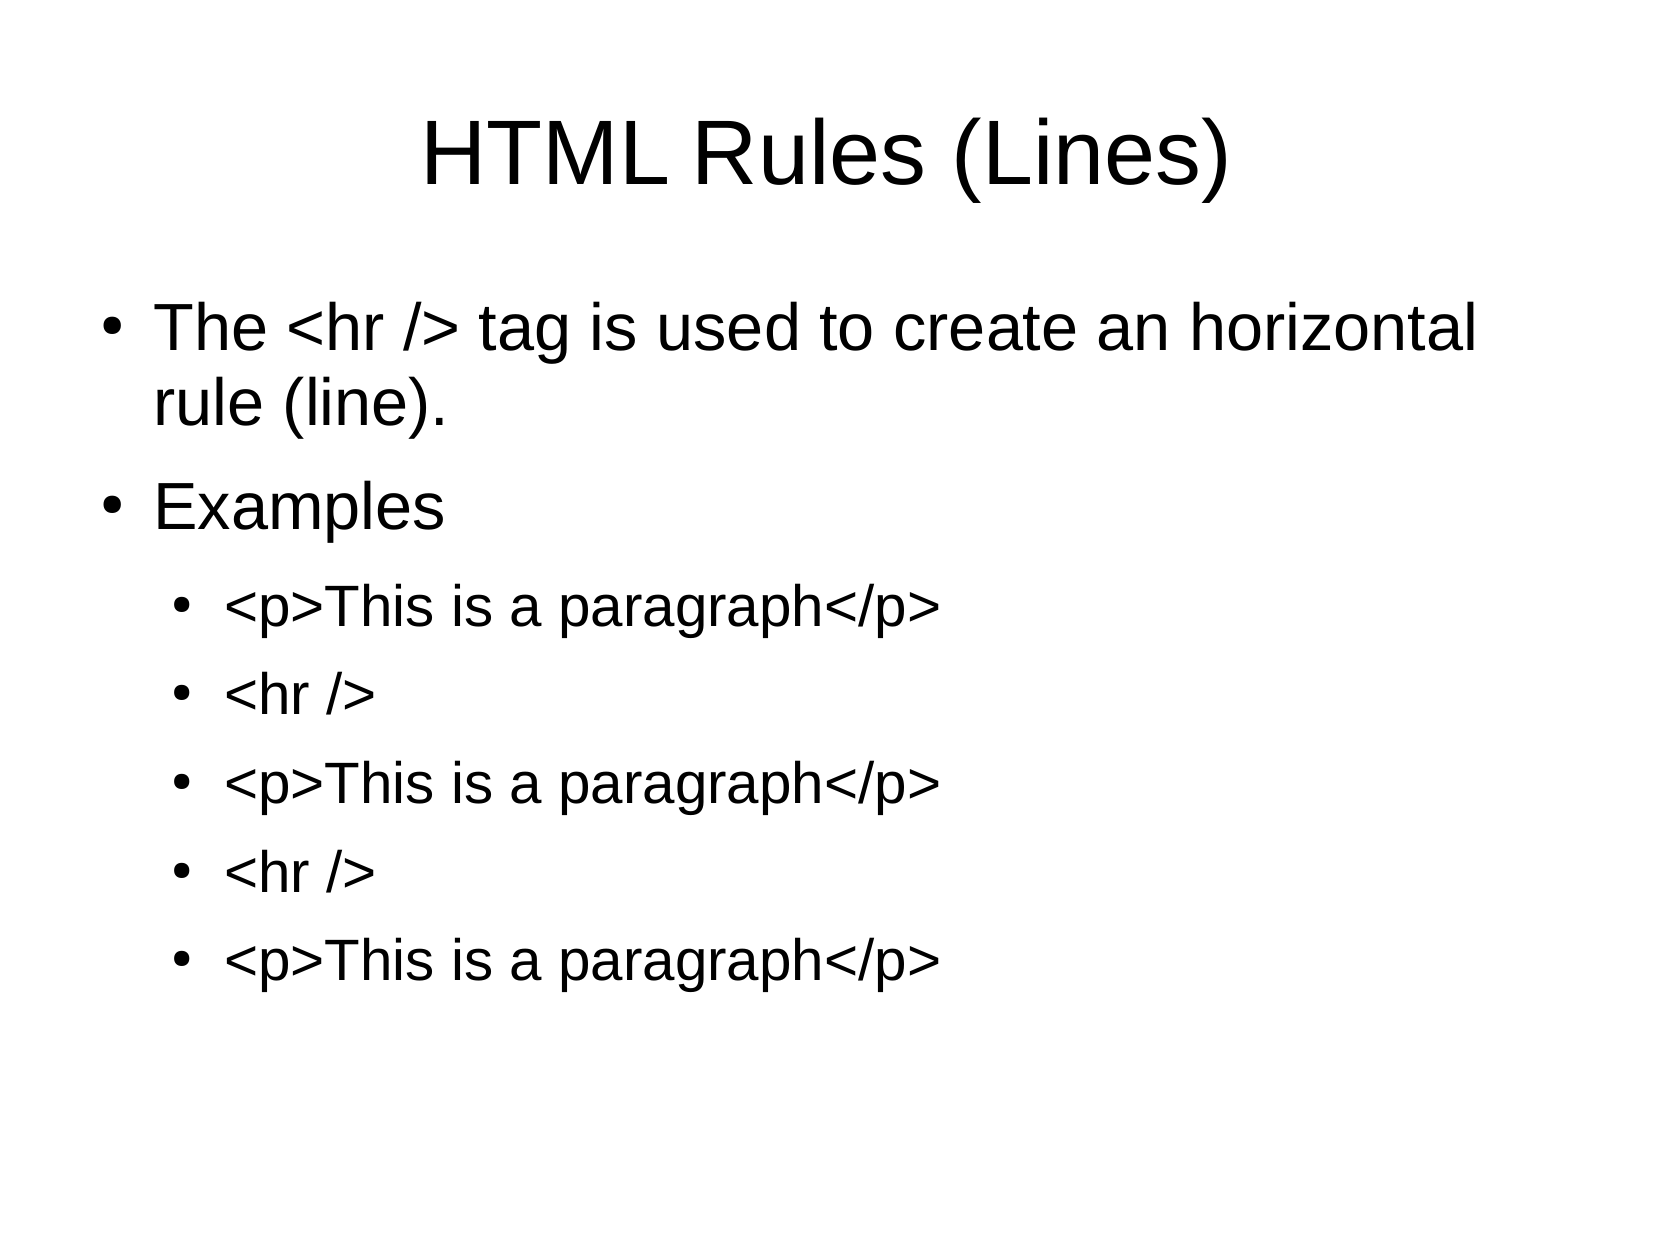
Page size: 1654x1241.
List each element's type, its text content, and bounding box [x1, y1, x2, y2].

title HTML Rules (Lines) [82, 56, 1571, 250]
list The <hr /> tag is used to create an horizontal rule (line). Examples <p>This is a paragraph</p> <hr /> <p>This is a paragraph</p> <hr /> <p>This is a paragraph</p> [82, 290, 1571, 1109]
